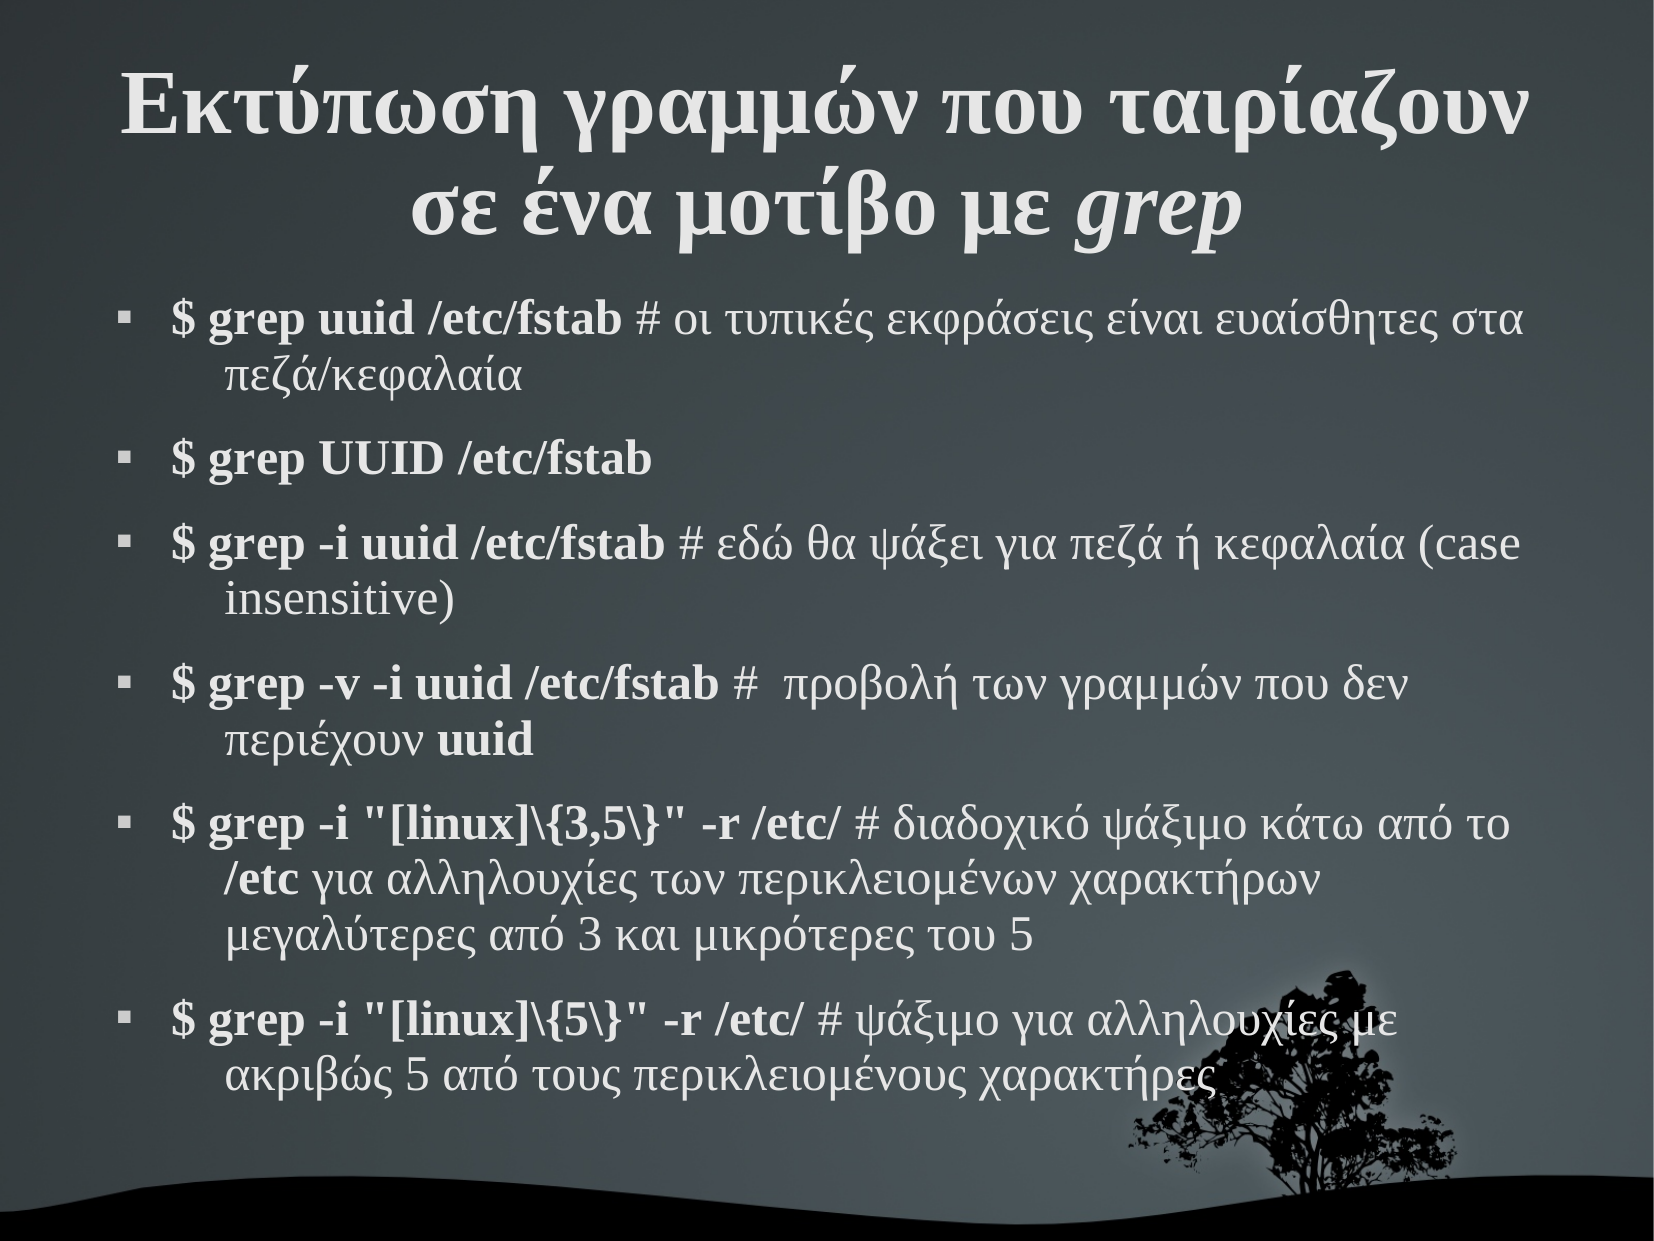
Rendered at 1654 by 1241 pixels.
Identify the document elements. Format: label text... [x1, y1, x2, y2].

title Εκτύπωση γραμμών που ταιρίαζουν σε ένα μοτίβο με grep [82, 33, 1571, 274]
list $ grep uuid /etc/fstab # οι τυπικές εκφράσεις είναι ευαίσθητες στα πεζά/κεφαλαία $ grep UUID /etc/fstab $ grep -i uuid /etc/fstab # εδώ θα ψάξει για πεζά ή κεφαλαία (case insensitive) $ grep -v -i uuid /etc/fstab # προβολή των γραμμών που δεν περιέχουν uuid $ grep -i "[linux]\{3,5\}" -r /etc/ # διαδοχικό ψάξιμο κάτω από το /etc για αλληλουχίες των περικλειομένων χαρακτήρων μεγαλύτερες από 3 και μικρότερες του 5 $ grep -i "[linux]\{5\}" -r /etc/ # ψάξιμο για αλληλουχίες με ακριβώς 5 από τους περικλειομένους χαρακτήρες [82, 290, 1571, 1202]
picture [0, 0, 1654, 1241]
